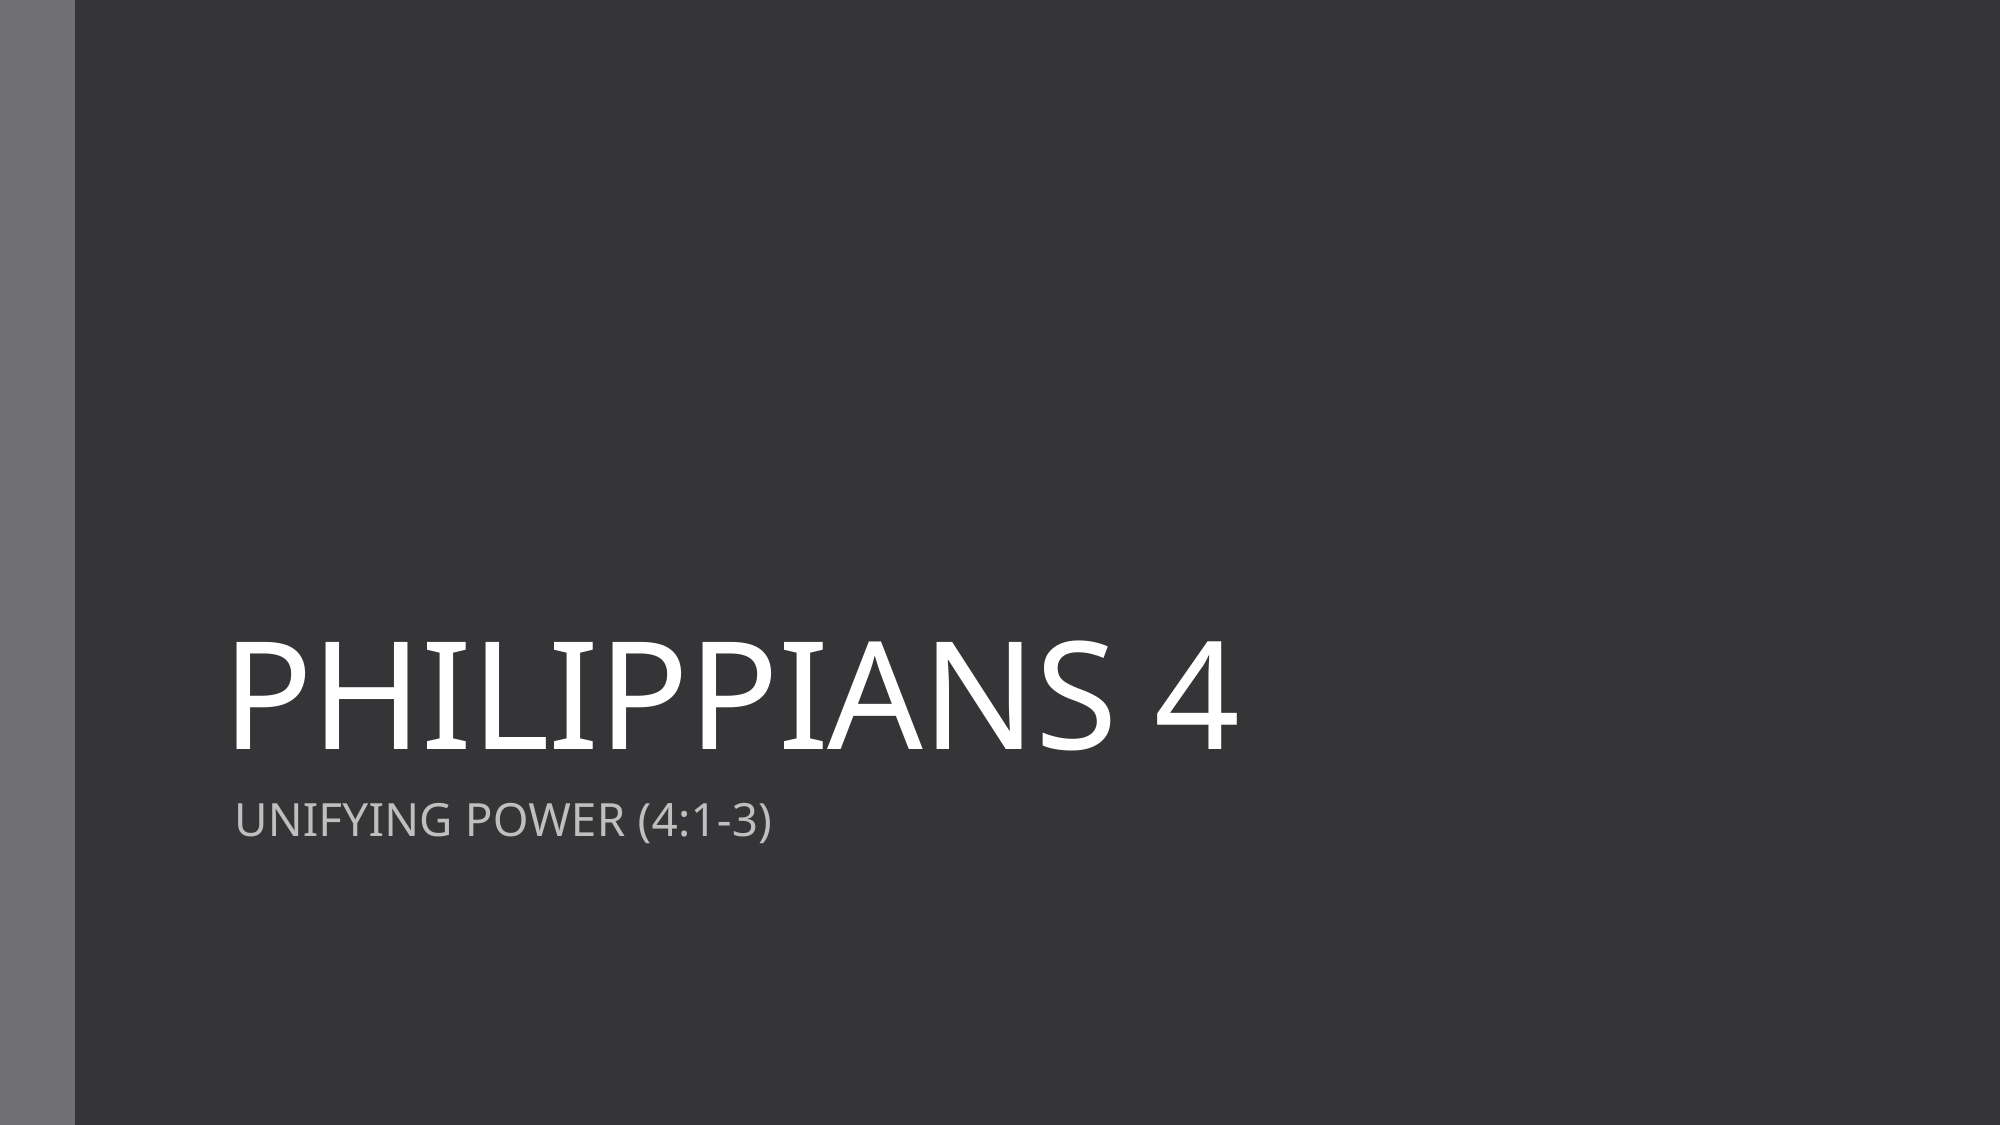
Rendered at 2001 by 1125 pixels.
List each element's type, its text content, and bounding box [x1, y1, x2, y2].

subtitle UNIFYING POWER (4:1-3) [206, 787, 1752, 1066]
title PHILIPPIANS 4 [206, 124, 1752, 787]
